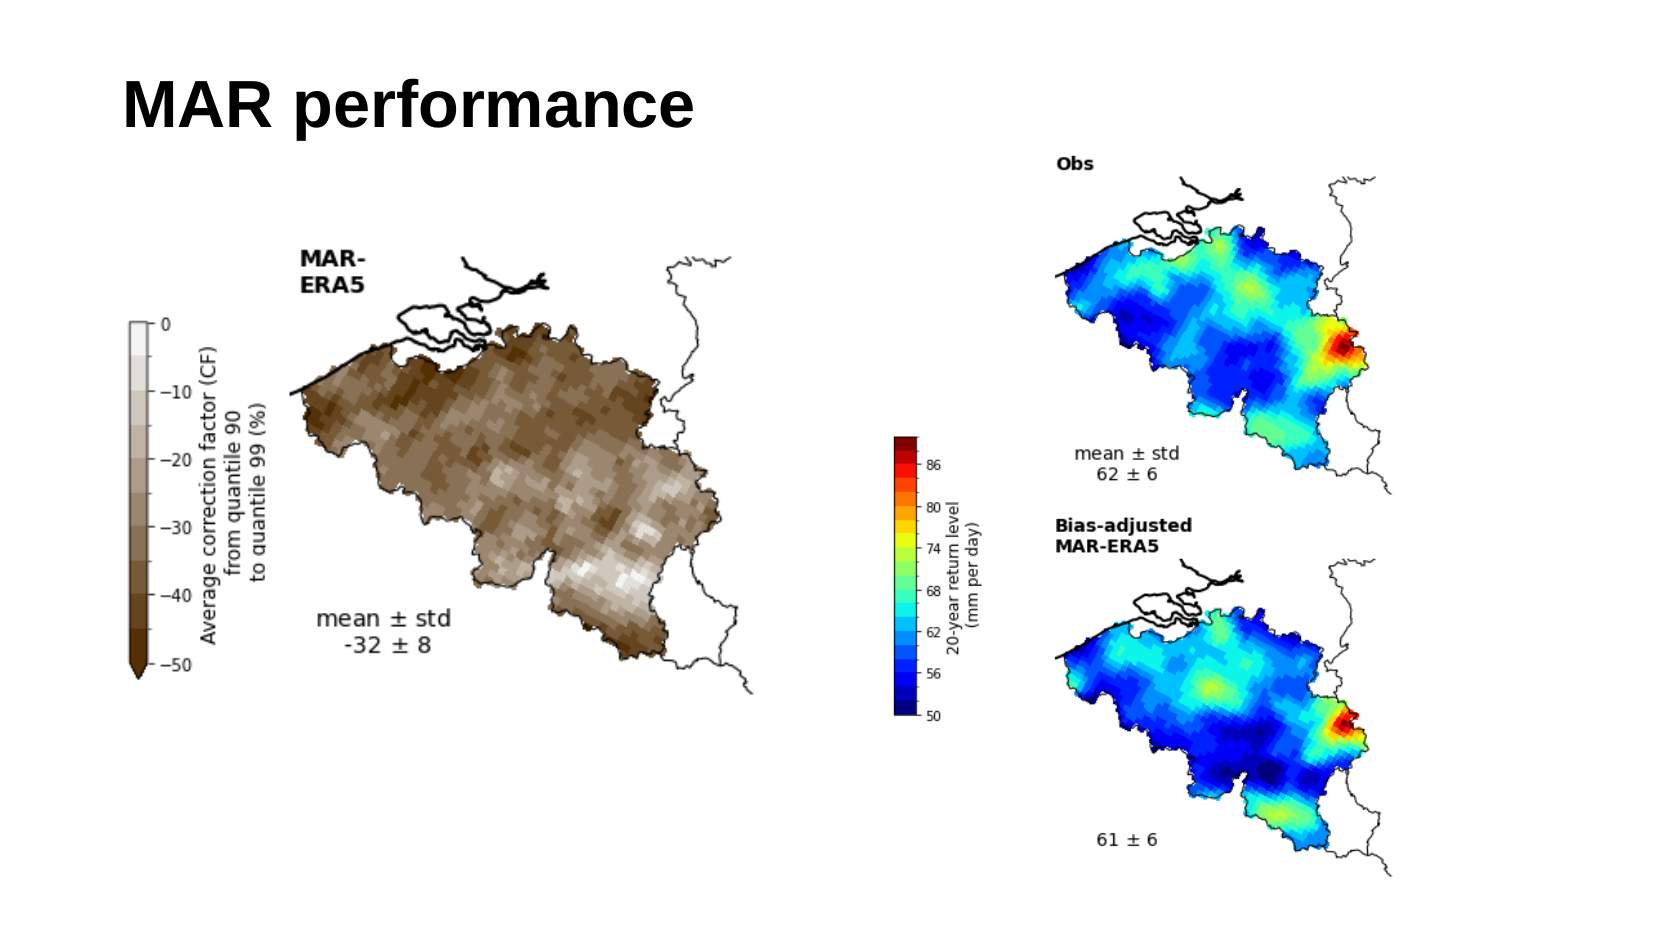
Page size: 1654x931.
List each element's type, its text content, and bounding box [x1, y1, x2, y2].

picture [88, 88, 798, 709]
picture [885, 147, 1425, 886]
text_box MAR performance [107, 59, 1506, 224]
